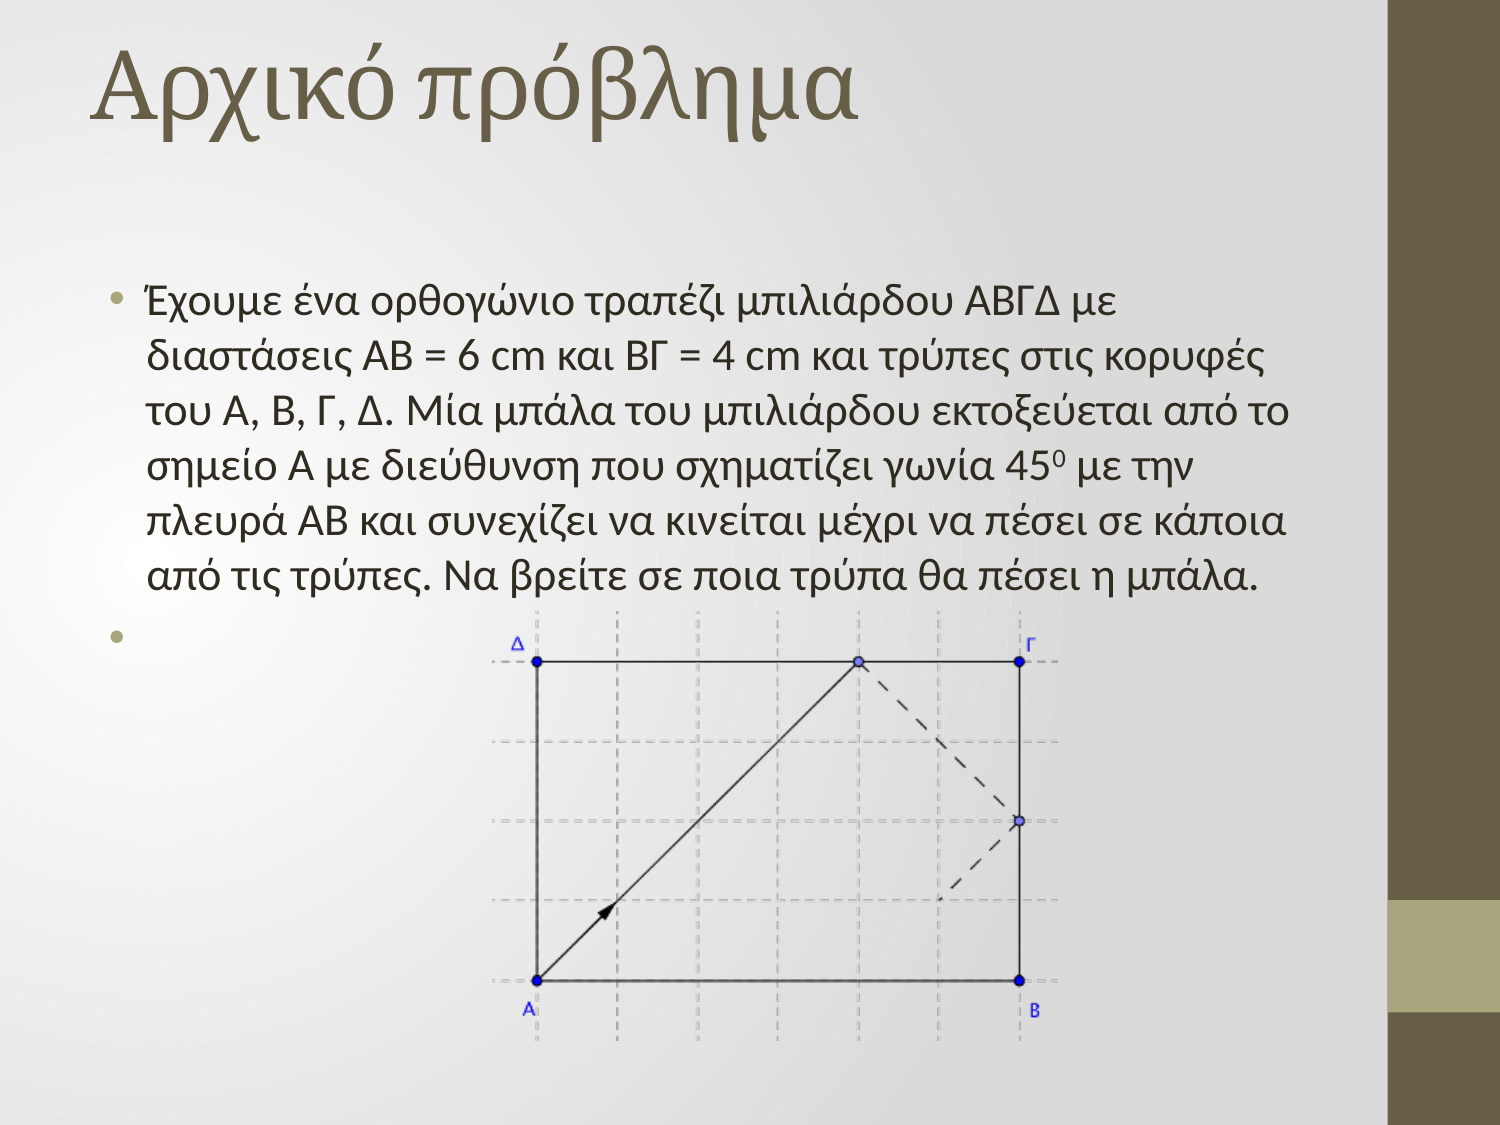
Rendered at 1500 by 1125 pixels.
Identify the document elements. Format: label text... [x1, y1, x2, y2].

title Αρχικό πρόβλημα [75, 45, 1325, 233]
picture [492, 611, 1058, 1041]
list Έχουμε ένα ορθογώνιο τραπέζι μπιλιάρδου AΒΓΔ με διαστάσεις ΑΒ = 6 cm και ΒΓ = 4 cm και τρύπες στις κορυφές του Α, Β, Γ, Δ. Μία μπάλα του μπιλιάρδου εκτοξεύεται από το σημείο Α με διεύθυνση που σχηματίζει γωνία 450 με την πλευρά ΑΒ και συνεχίζει να κινείται μέχρι να πέσει σε κάποια από τις τρύπες. Να βρείτε σε ποια τρύπα θα πέσει η μπάλα. [75, 262, 1325, 1050]
